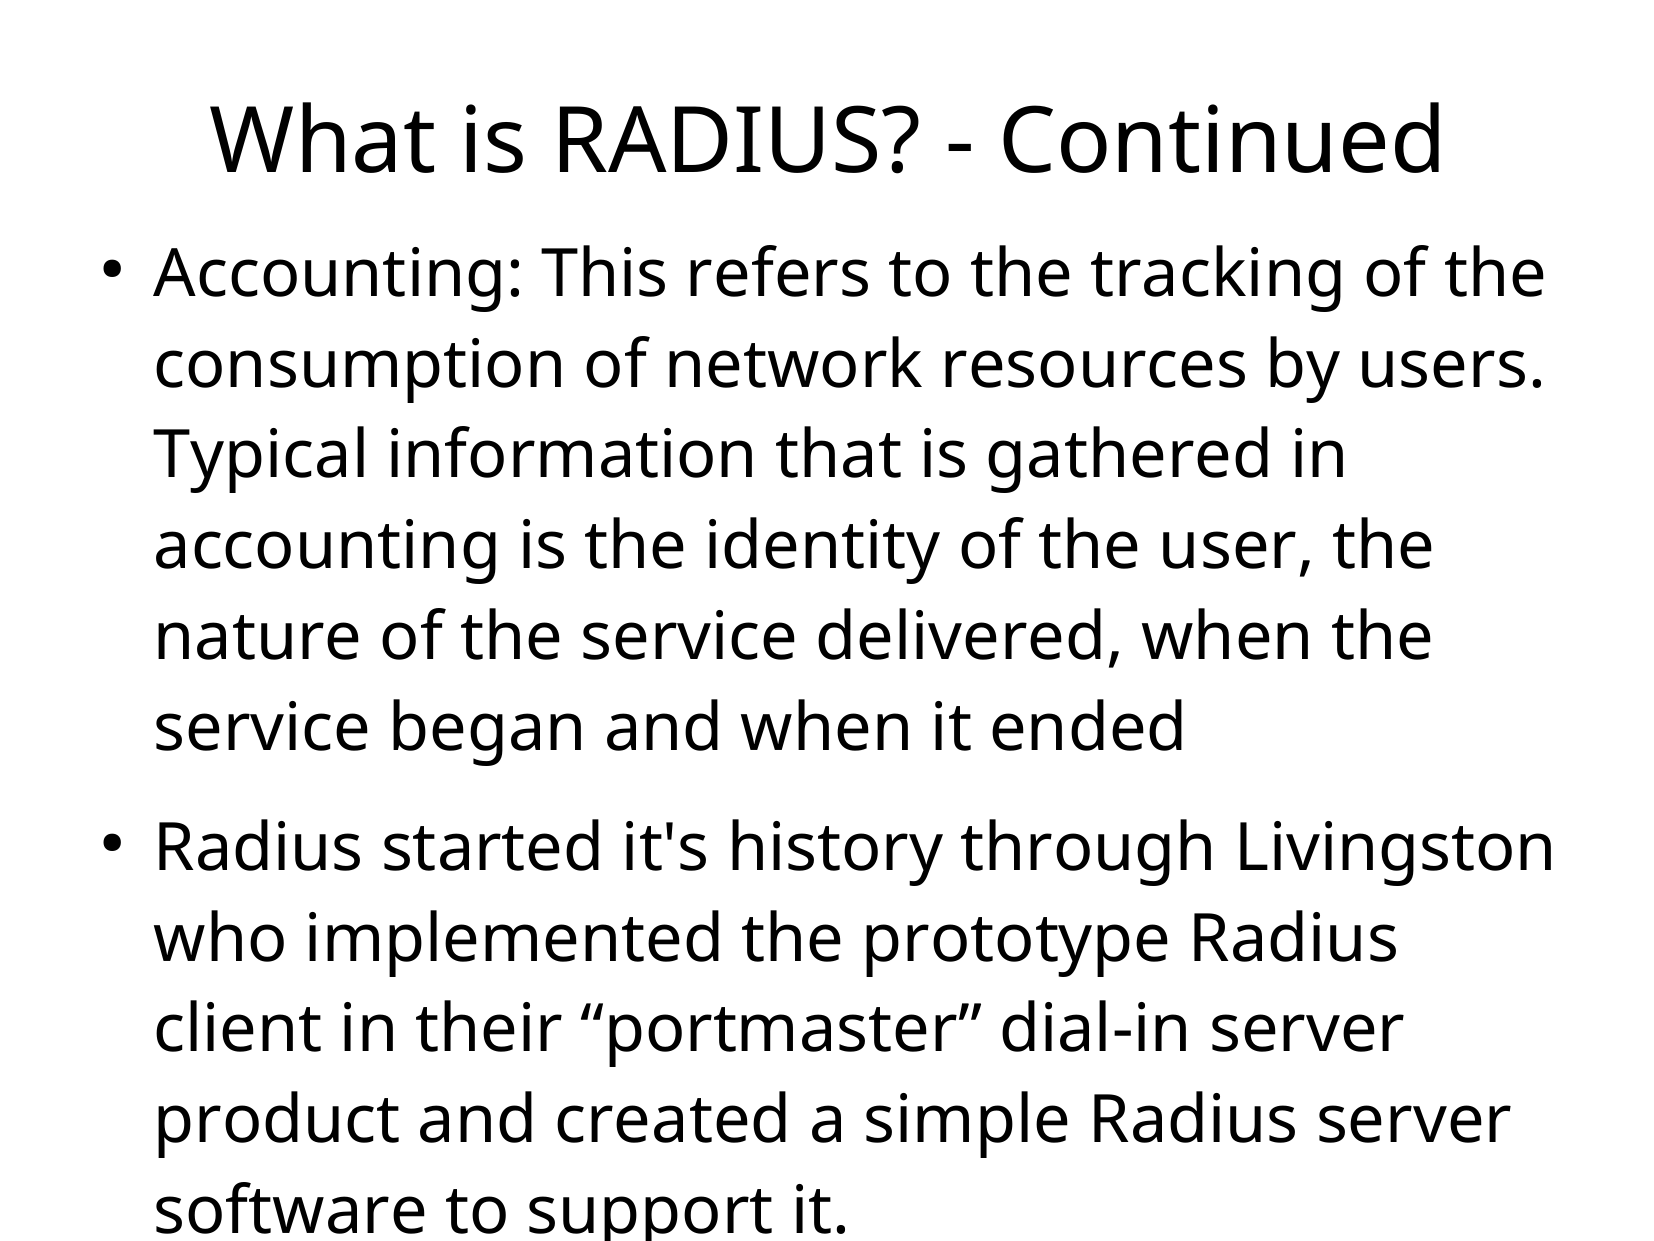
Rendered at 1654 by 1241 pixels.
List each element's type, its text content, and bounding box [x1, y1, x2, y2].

title What is RADIUS? - Continued [82, 49, 1576, 225]
list Accounting: This refers to the tracking of the consumption of network resources by users. Typical information that is gathered in accounting is the identity of the user, the nature of the service delivered, when the service began and when it ended Radius started it's history through Livingston who implemented the prototype Radius client in their “portmaster” dial-in server product and created a simple Radius server software to support it. Remote authentication dial-in user service. Eventually it was published as RFC 2058 and 2059. The current incarnation is embodied in RFC 2865. [82, 225, 1576, 1241]
